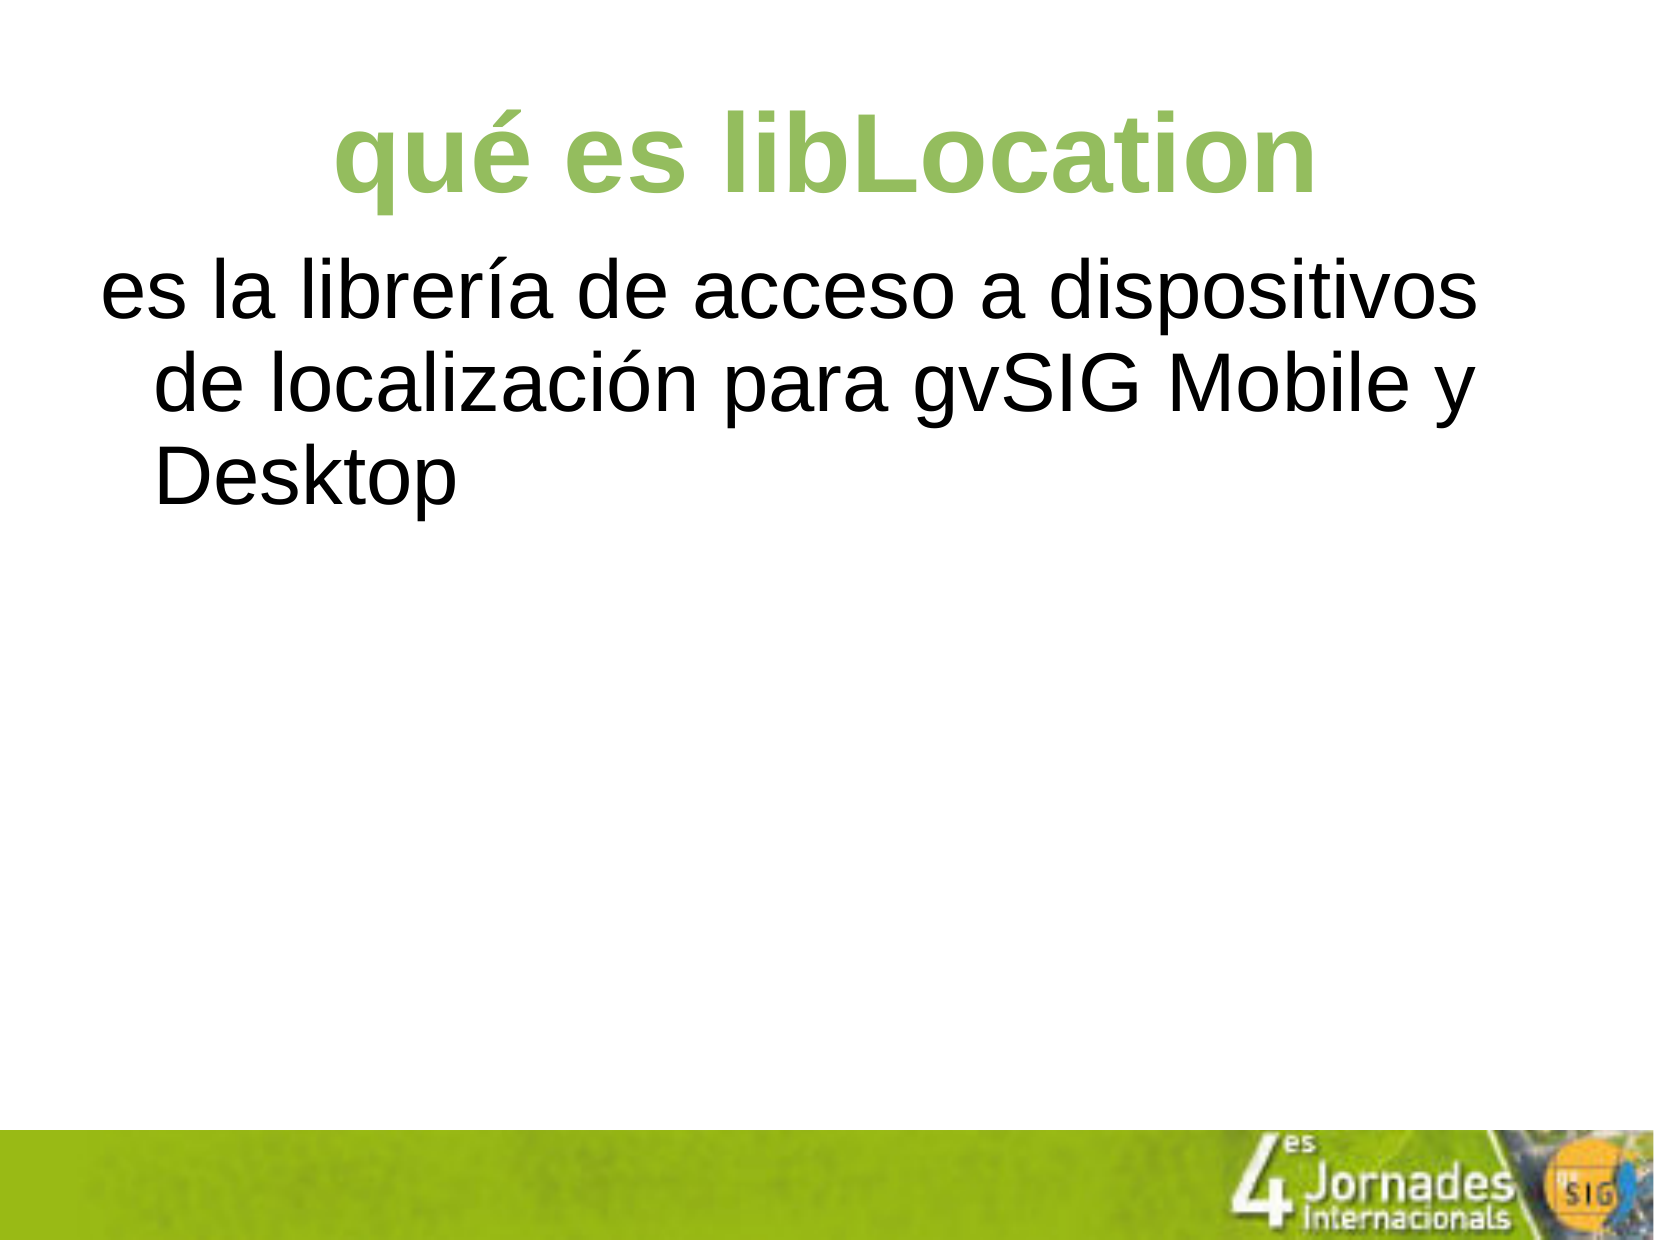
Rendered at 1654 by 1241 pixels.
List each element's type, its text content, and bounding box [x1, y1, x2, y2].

picture [0, 1130, 1654, 1240]
title qué es libLocation [82, 49, 1571, 242]
list es la librería de acceso a dispositivos de localización para gvSIG Mobile y Desktop [82, 242, 1571, 1062]
